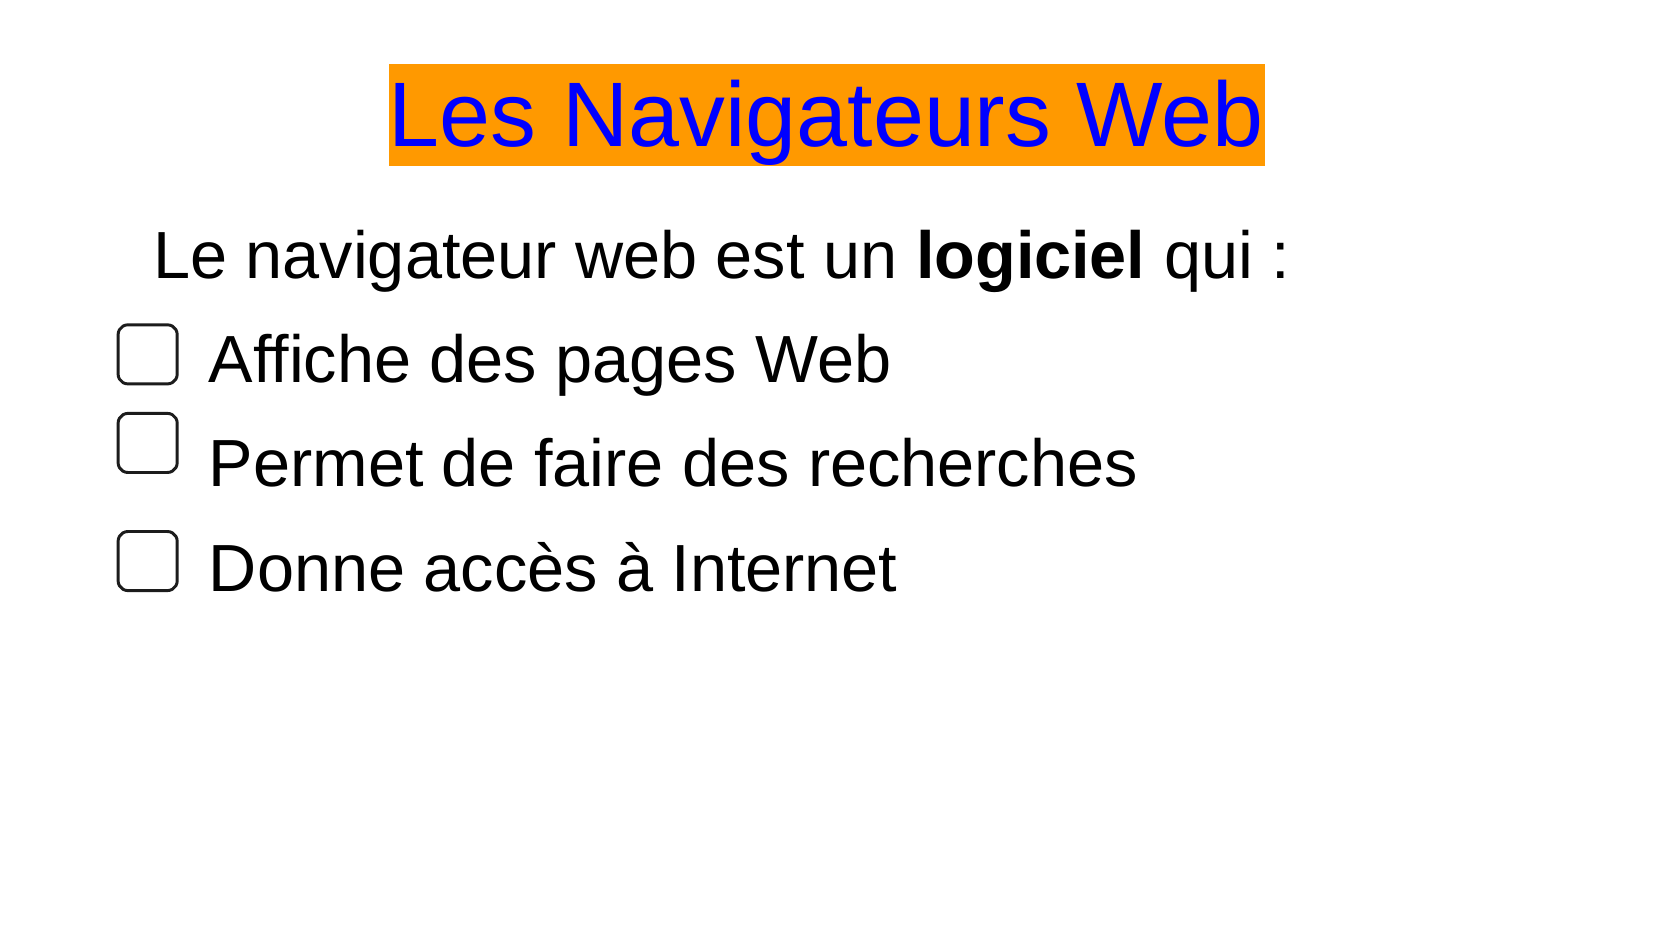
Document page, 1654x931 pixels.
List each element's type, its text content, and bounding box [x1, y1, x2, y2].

text_box [118, 531, 178, 591]
list Le navigateur web est un logiciel qui : Affiche des pages Web Permet de faire des recherches Donne accès à Internet [82, 217, 1571, 758]
title Les Navigateurs Web [82, 37, 1571, 193]
text_box [118, 413, 178, 473]
text_box [118, 324, 178, 384]
